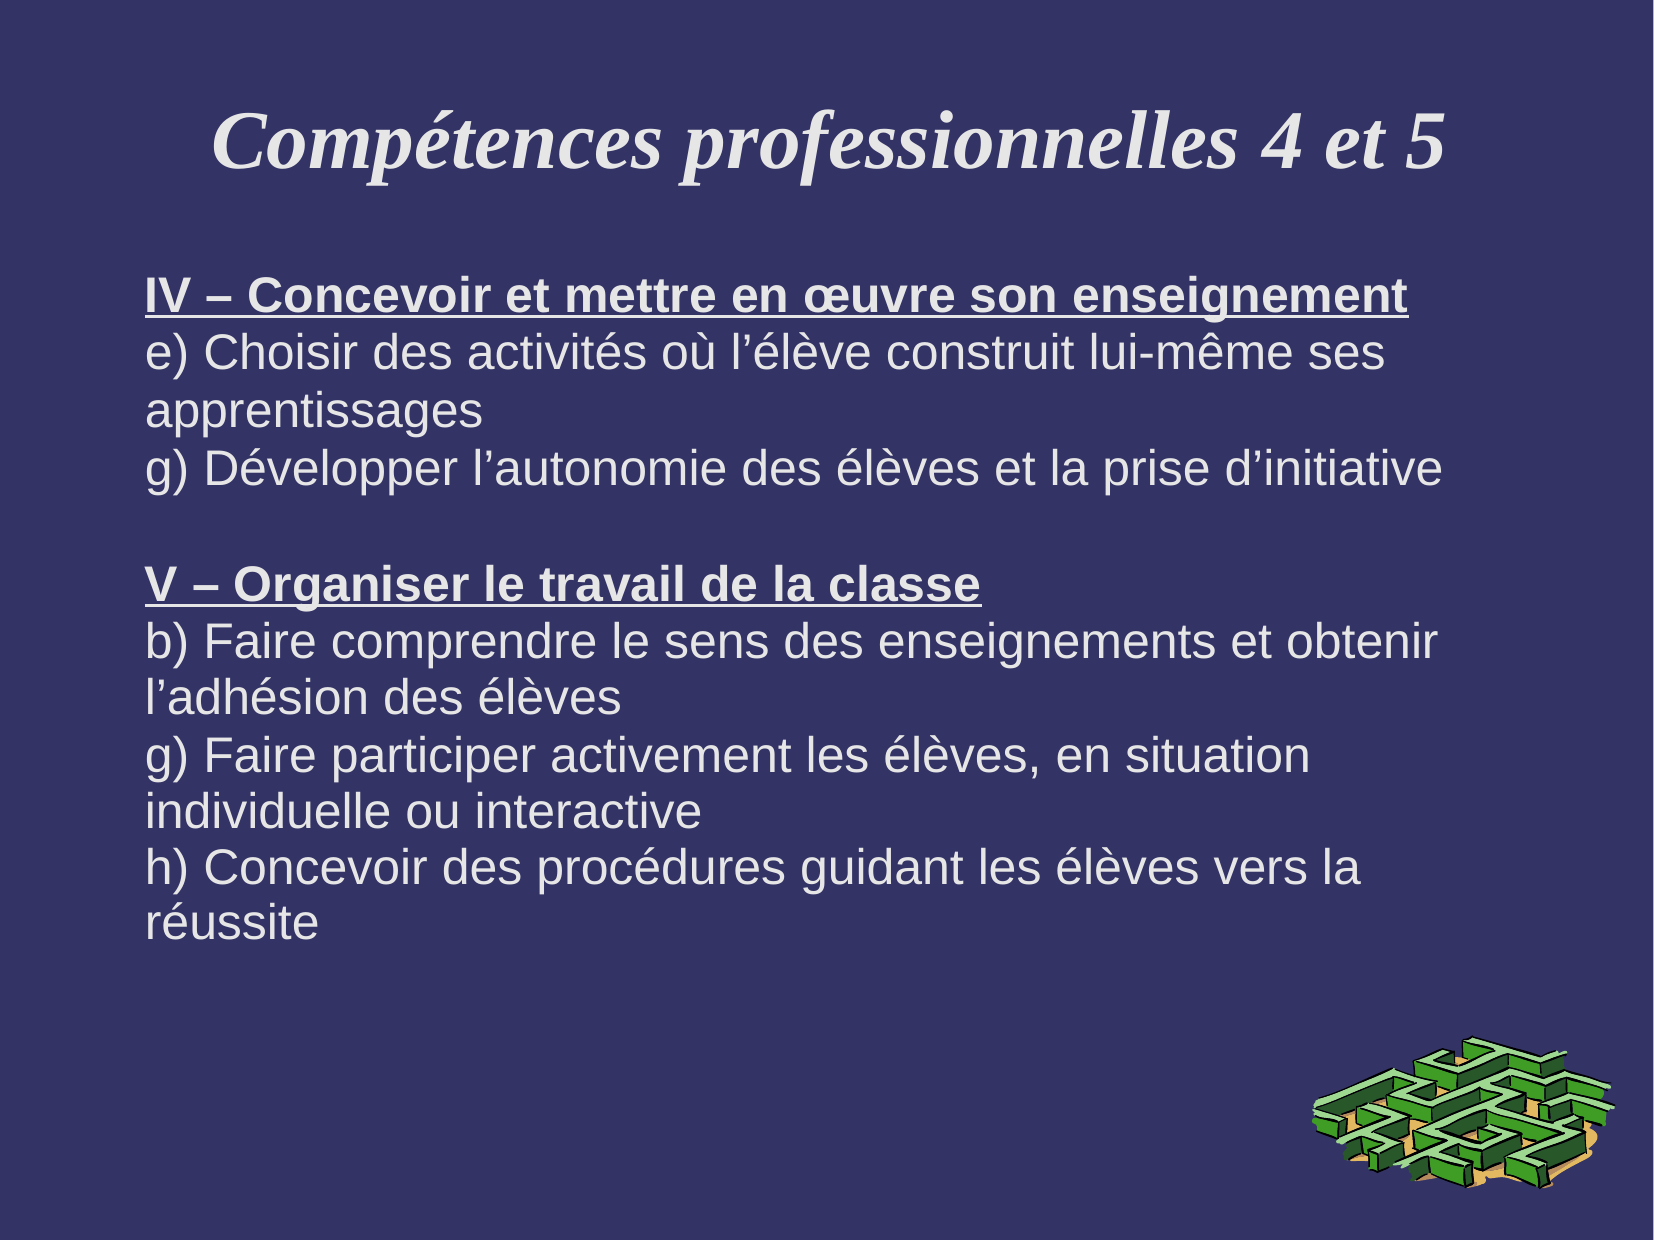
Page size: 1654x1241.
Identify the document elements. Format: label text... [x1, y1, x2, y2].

list IV – Concevoir et mettre en œuvre son enseignement e) Choisir des activités où l’élève construit lui-même ses apprentissages g) Développer l’autonomie des élèves et la prise d’initiative V – Organiser le travail de la classe b) Faire comprendre le sens des enseignements et obtenir l’adhésion des élèves g) Faire participer activement les élèves, en situation individuelle ou interactive h) Concevoir des procédures guidant les élèves vers la réussite [144, 266, 1536, 1034]
title Compétences professionnelles 4 et 5 [123, 43, 1536, 237]
